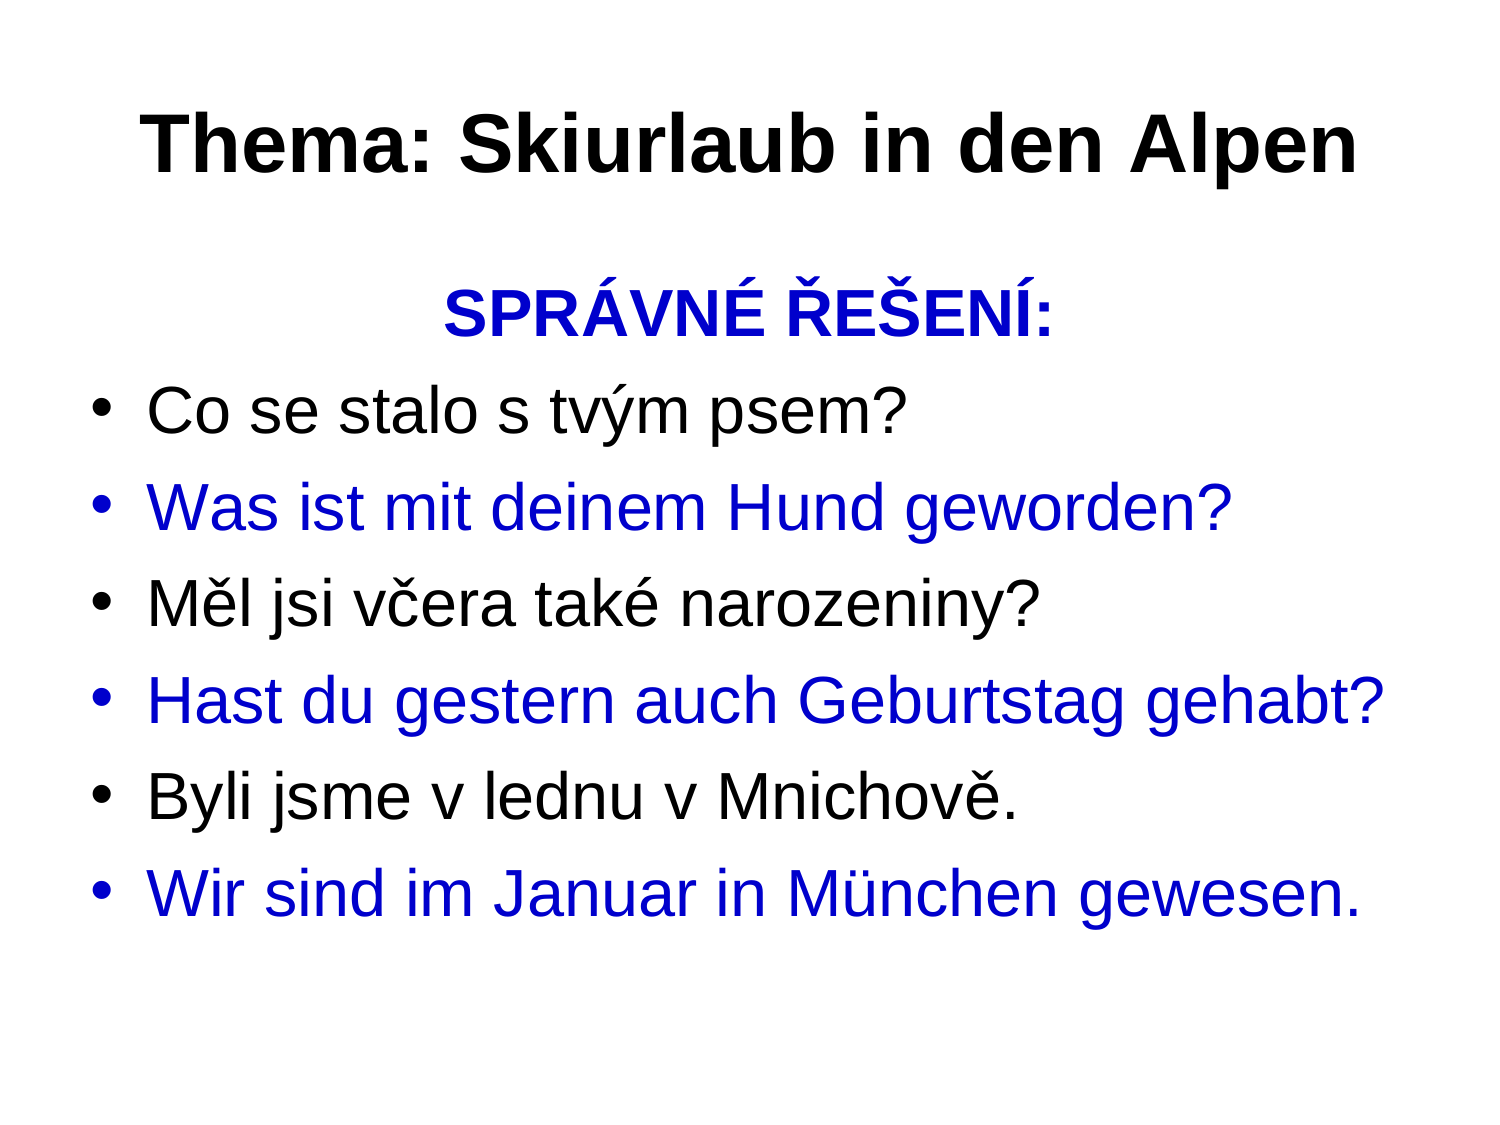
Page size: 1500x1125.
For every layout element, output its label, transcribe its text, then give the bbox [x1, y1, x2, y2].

title Thema: Skiurlaub in den Alpen [75, 45, 1426, 233]
list SPRÁVNÉ ŘEŠENÍ: Co se stalo s tvým psem? Was ist mit deinem Hund geworden? Měl jsi včera také narozeniny? Hast du gestern auch Geburtstag gehabt? Byli jsme v lednu v Mnichově. Wir sind im Januar in München gewesen. [75, 262, 1426, 1006]
